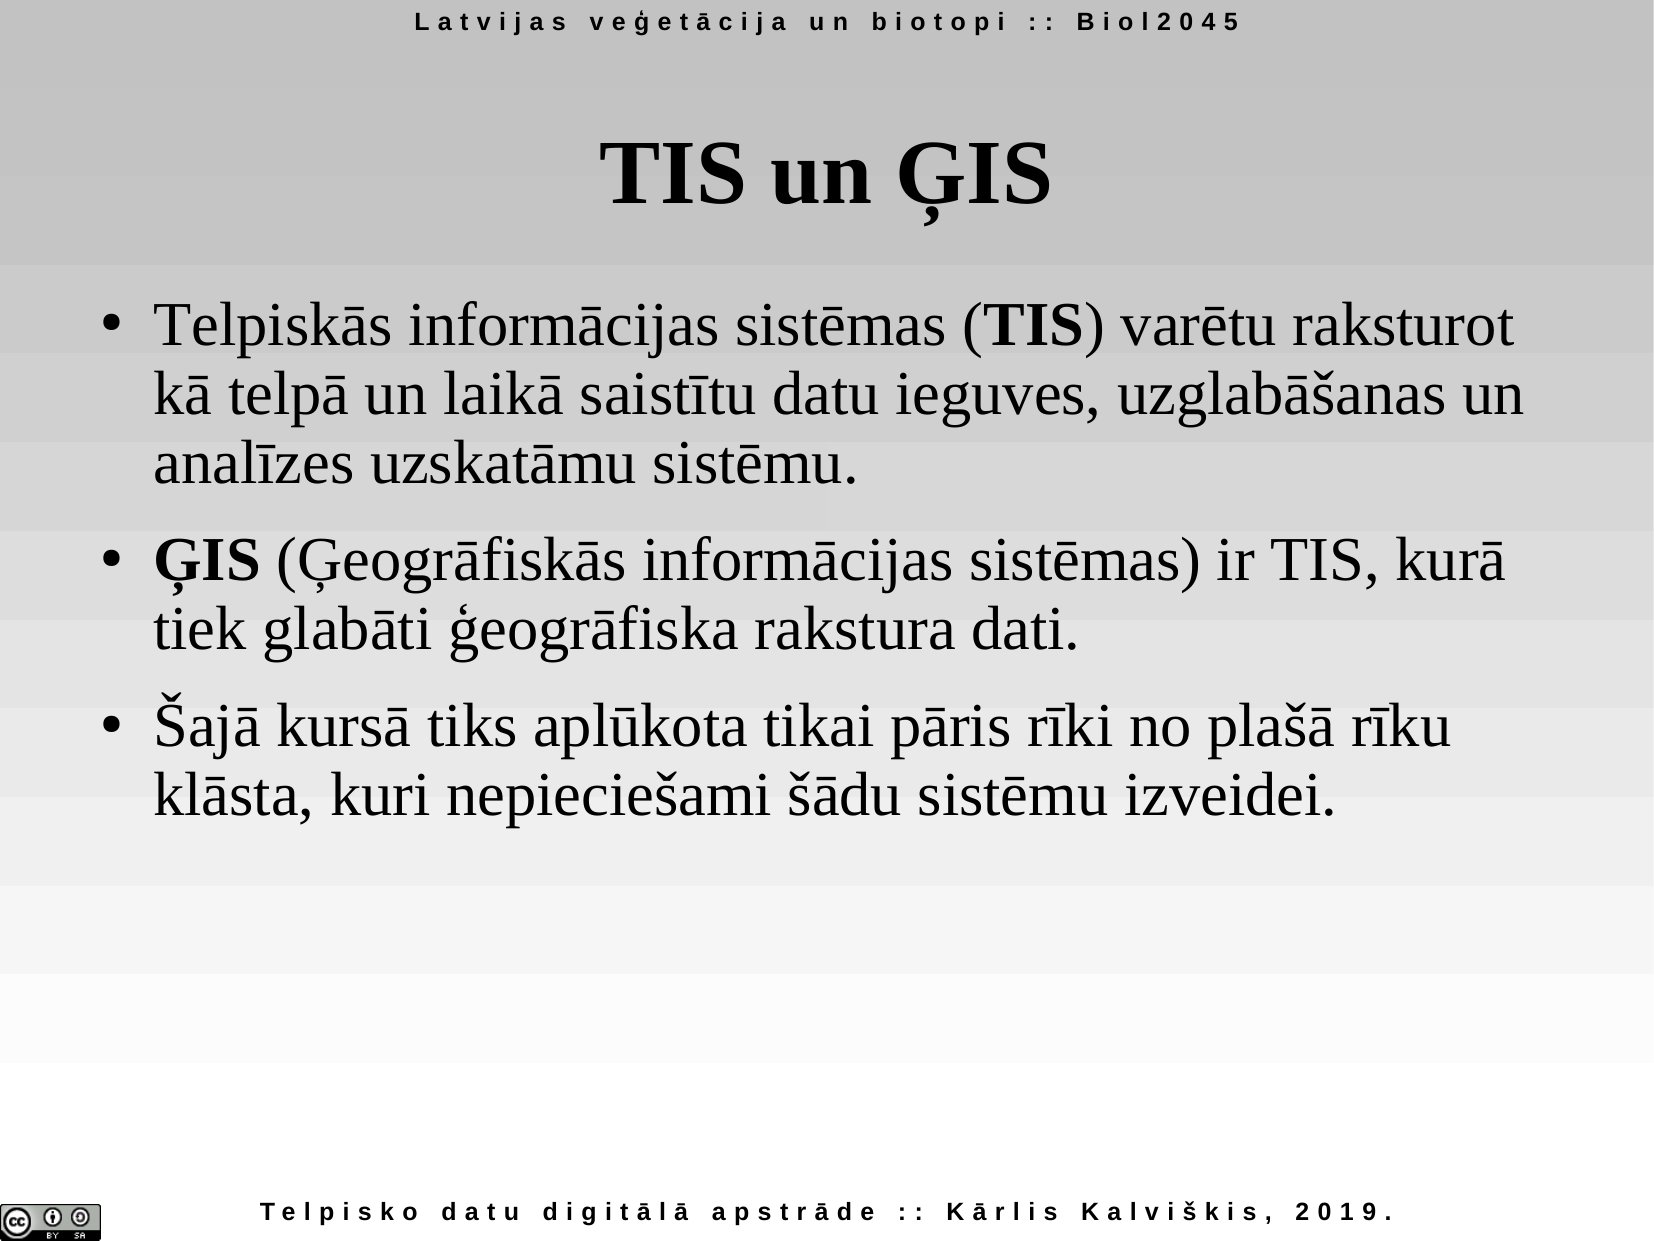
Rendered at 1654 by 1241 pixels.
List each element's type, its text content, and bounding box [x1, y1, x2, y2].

title TIS un ĢIS [29, 49, 1625, 296]
list Telpiskās informācijas sistēmas (TIS) varētu raksturot kā telpā un laikā saistītu datu ieguves, uzglabāšanas un analīzes uzskatāmu sistēmu. ĢIS (Ģeogrāfiskās informācijas sistēmas) ir TIS, kurā tiek glabāti ģeogrāfiska rakstura dati. Šajā kursā tiks aplūkota tikai pāris rīki no plašā rīku klāsta, kuri nepieciešami šādu sistēmu izveidei. [82, 289, 1571, 1113]
picture [0, 0, 1654, 1241]
